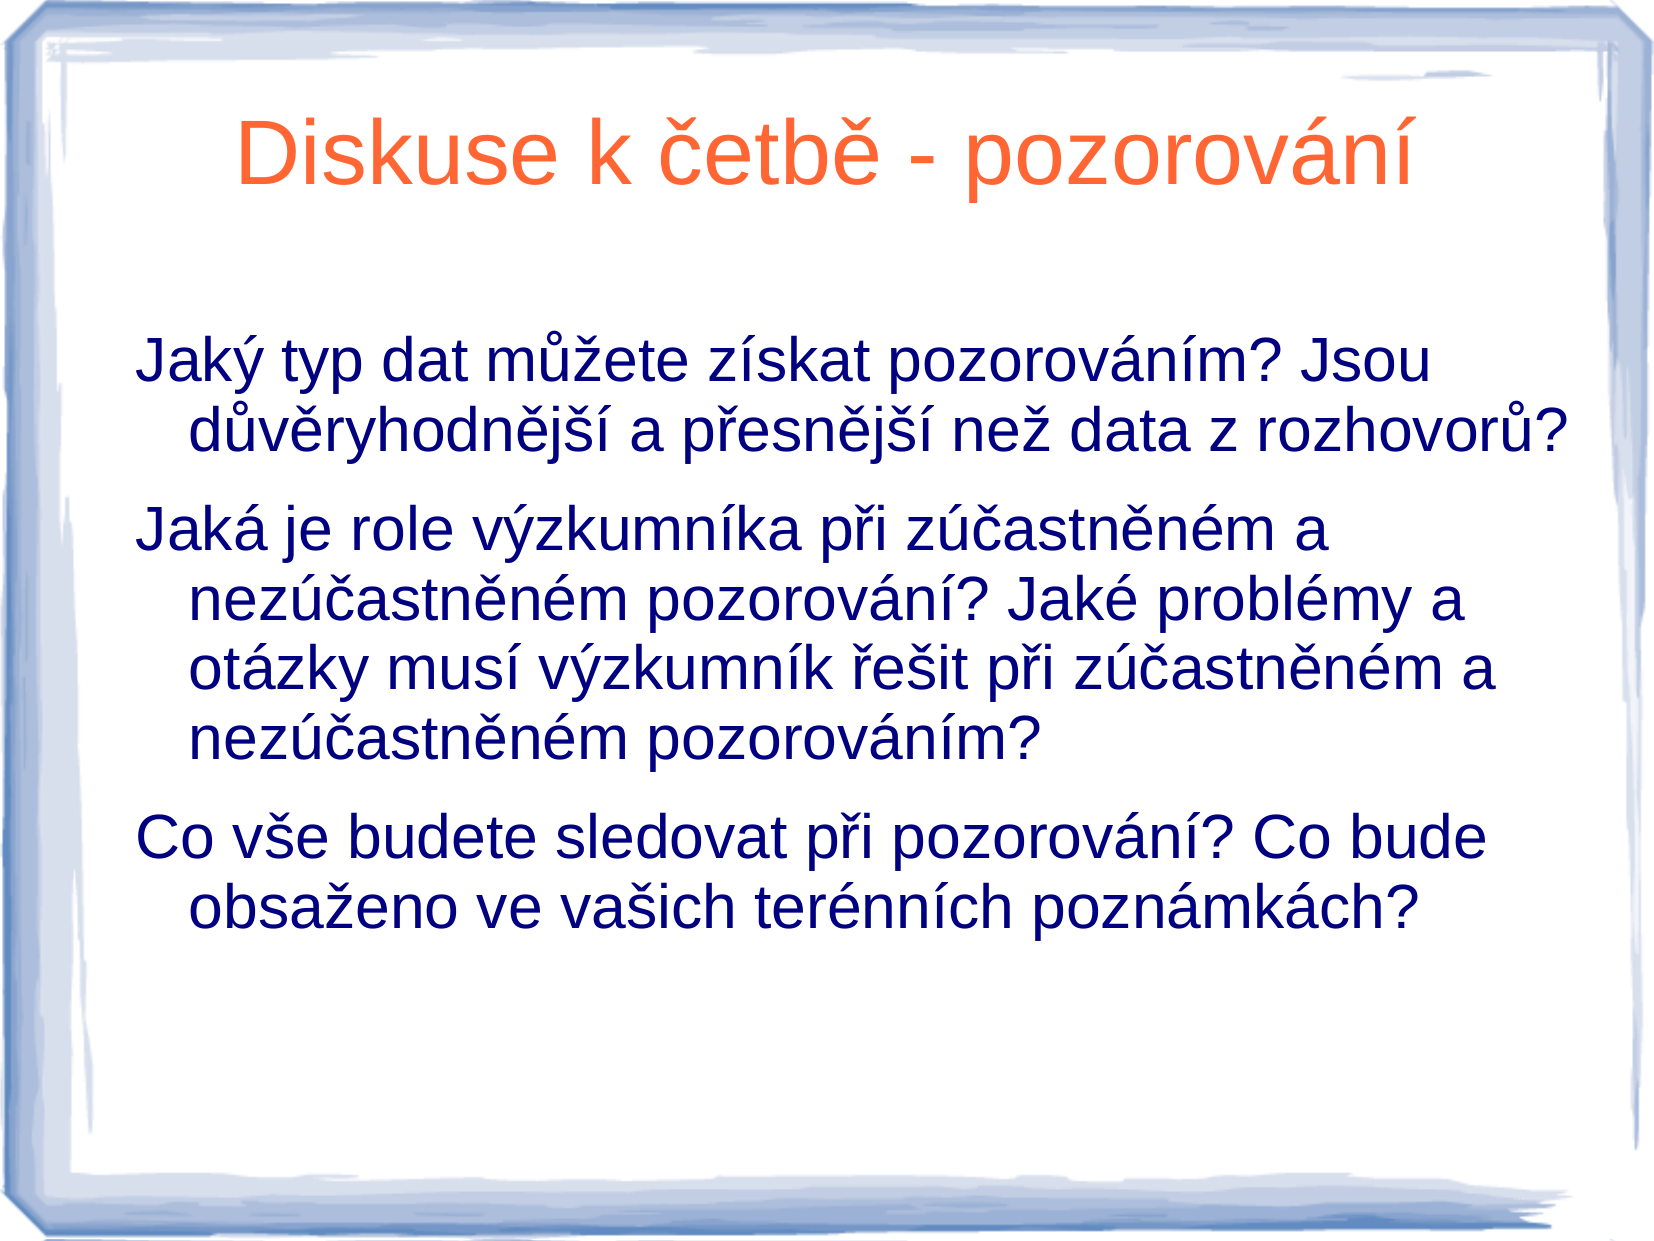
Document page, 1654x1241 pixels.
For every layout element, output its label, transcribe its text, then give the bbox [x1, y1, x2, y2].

picture [0, 0, 1654, 1241]
title Diskuse k četbě - pozorování [82, 56, 1571, 250]
list Jaký typ dat můžete získat pozorováním? Jsou důvěryhodnější a přesnější než data z rozhovorů? Jaká je role výzkumníka při zúčastněném a nezúčastněném pozorování? Jaké problémy a otázky musí výzkumník řešit při zúčastněném a nezúčastněném pozorováním? Co vše budete sledovat při pozorování? Co bude obsaženo ve vašich terénních poznámkách? [118, 324, 1571, 990]
